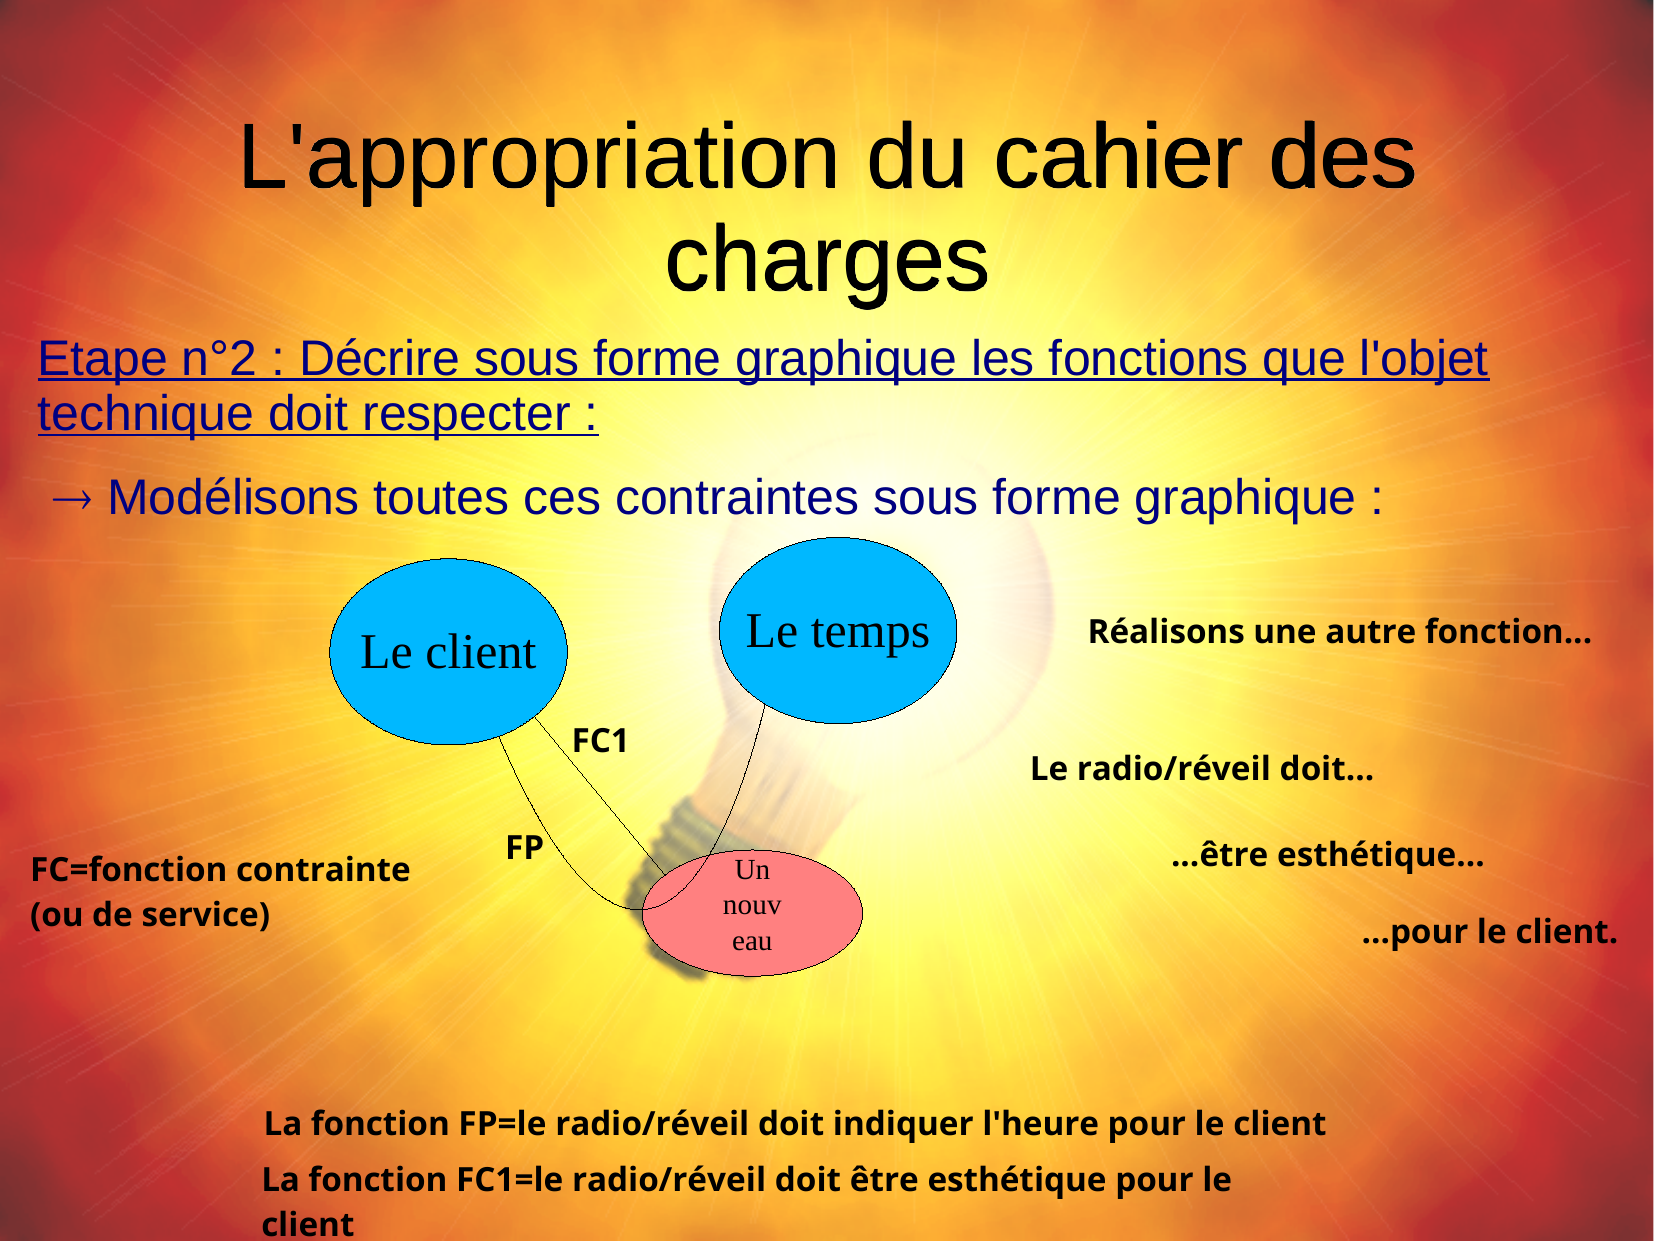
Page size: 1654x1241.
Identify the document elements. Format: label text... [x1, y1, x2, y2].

text_box Le client [329, 558, 568, 745]
text_box ...être esthétique... [1171, 830, 1654, 878]
text_box FC1 [571, 717, 701, 764]
text_box FC=fonction contrainte (ou de service) [30, 845, 450, 939]
text_box Etape n°2 : Décrire sous forme graphique les fonctions que l'objet technique doit respecter : [37, 329, 1654, 442]
text_box La fonction FP=le radio/réveil doit indiquer l'heure pour le client [263, 1100, 1337, 1147]
text_box Donnons un nom à la fonction ... [0, 0, 1654, 1241]
title L'appropriation du cahier des charges [121, 103, 1534, 311]
text_box  Modélisons toutes ces contraintes sous forme graphique : [52, 466, 1654, 528]
text_box La fonction FC1=le radio/réveil doit être esthétique pour le client [261, 1156, 1335, 1203]
text_box Le radio/réveil doit... [1029, 745, 1542, 792]
text_box FP [505, 824, 634, 871]
text_box Un nouveau radio/réveil [642, 849, 863, 977]
text_box Réalisons une autre fonction... [1087, 608, 1600, 655]
text_box ...pour le client. [1361, 907, 1654, 955]
text_box Le temps [719, 537, 957, 724]
